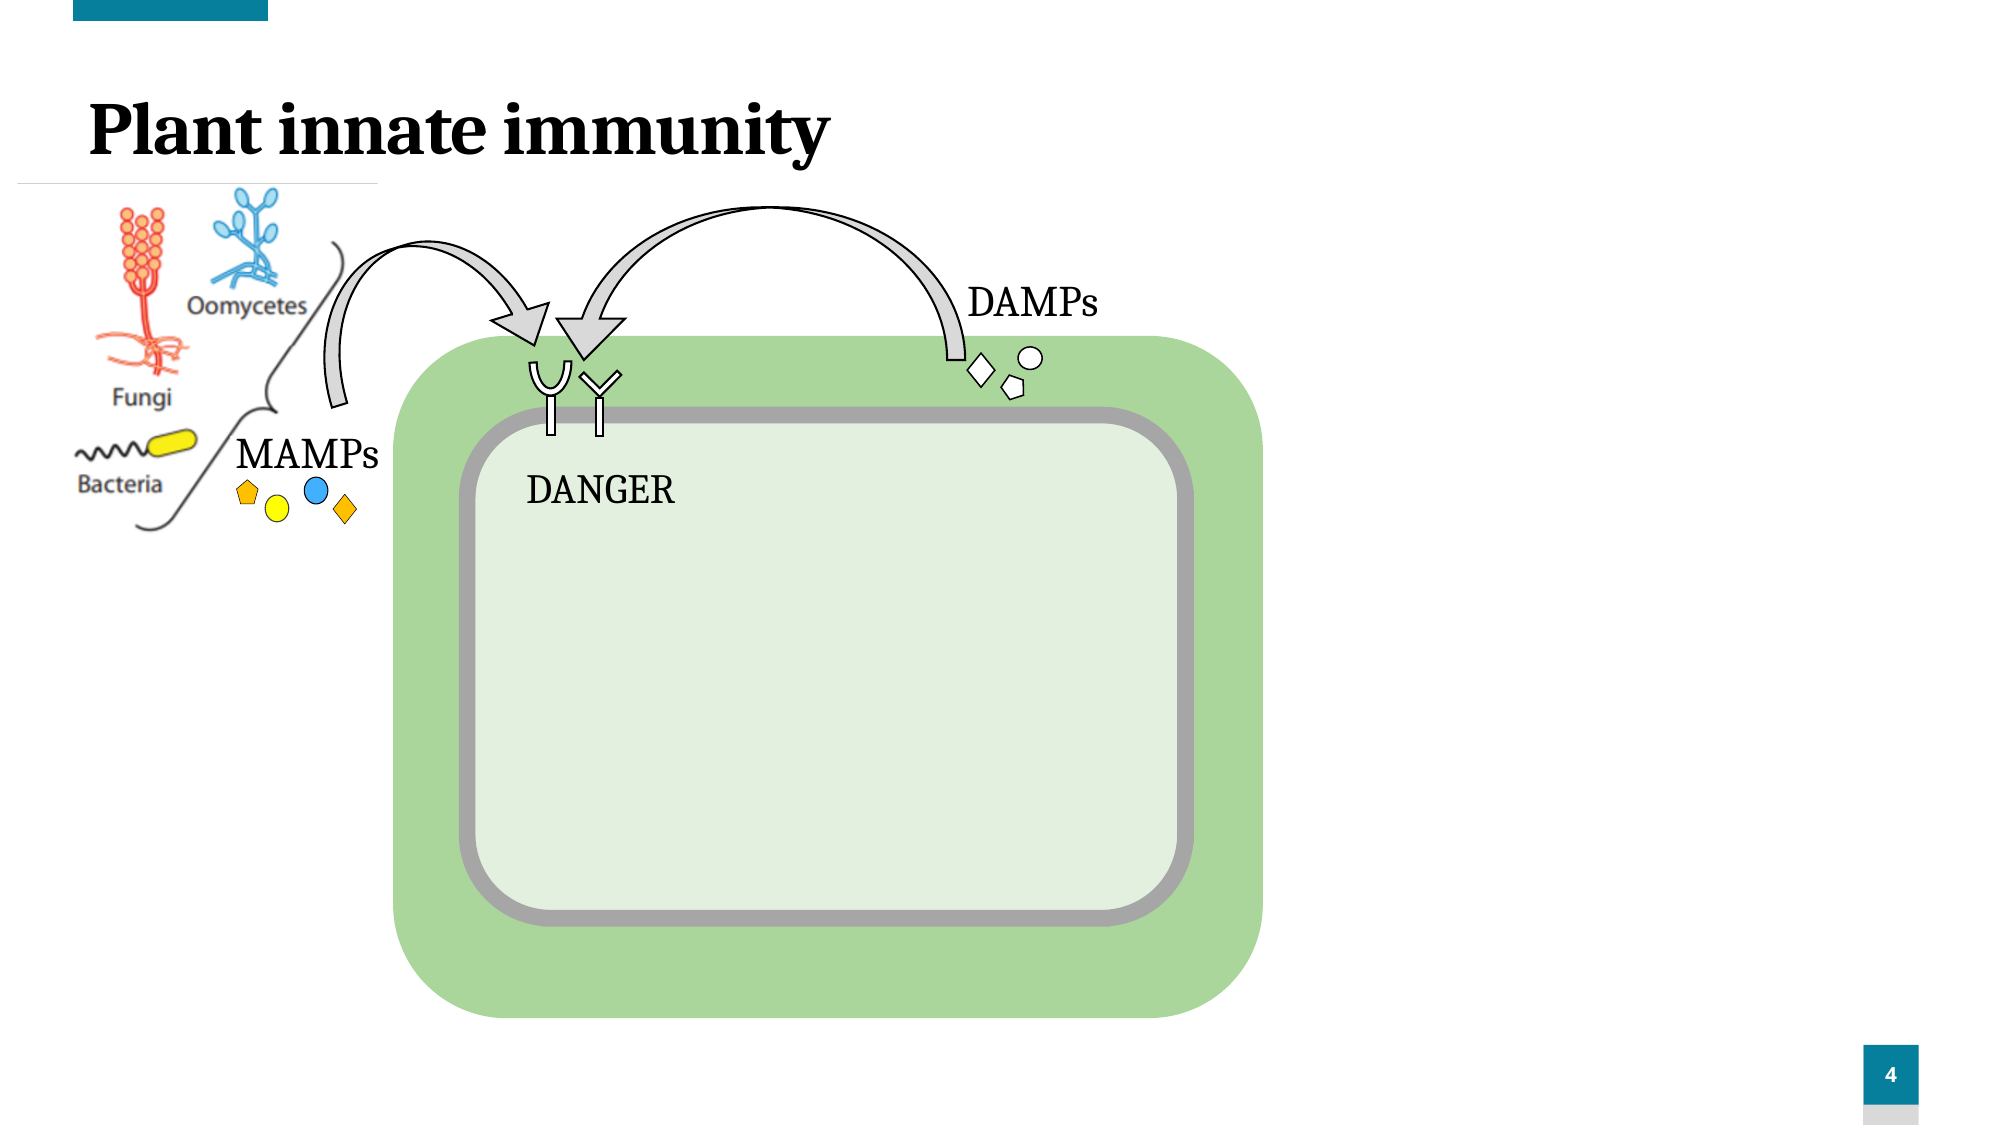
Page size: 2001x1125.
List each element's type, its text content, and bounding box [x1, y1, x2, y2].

text_box [304, 477, 328, 504]
text_box DANGER [511, 454, 699, 521]
text_box [265, 495, 289, 522]
text_box MAMPs [220, 416, 394, 485]
picture [17, 178, 378, 536]
text_box [221, 207, 1263, 1019]
text_box [236, 479, 259, 504]
title Plant innate immunity [73, 82, 1907, 179]
text_box DAMPs [952, 264, 1118, 334]
text_box [333, 494, 357, 524]
